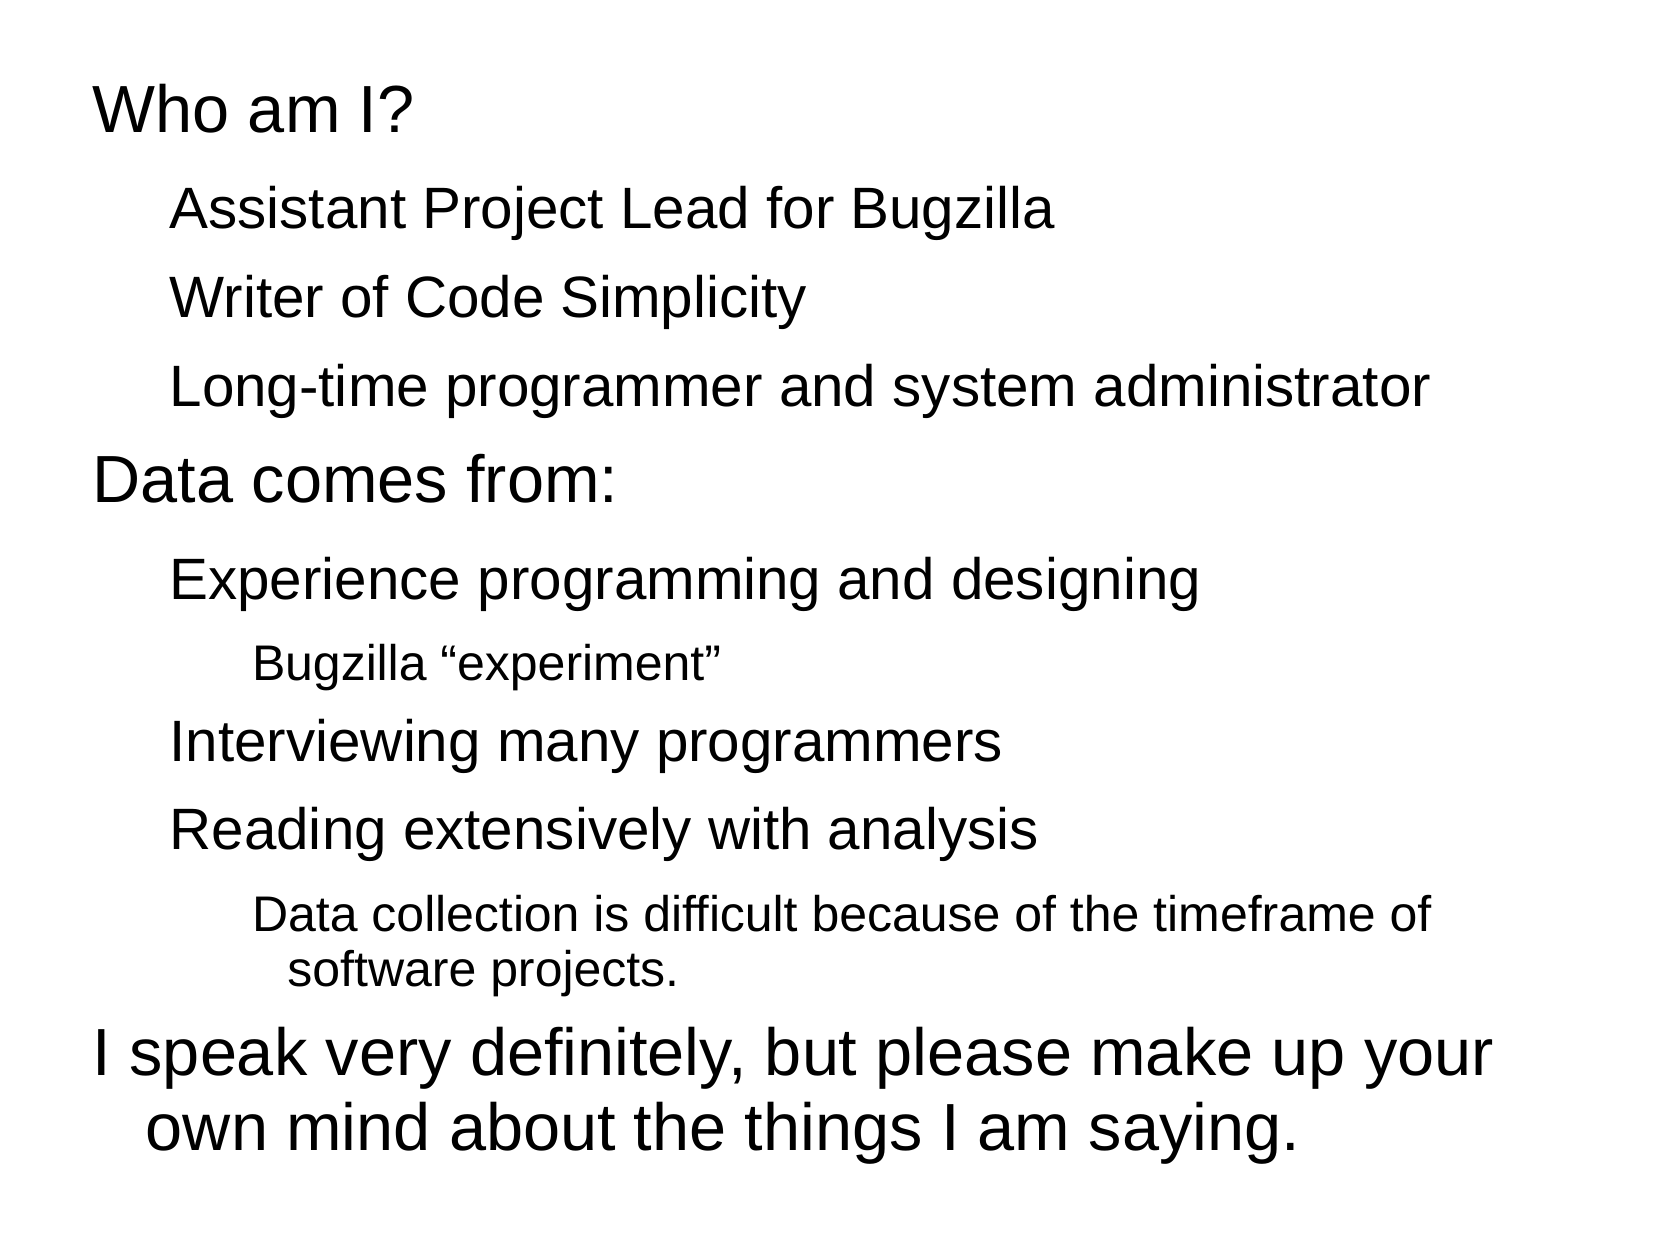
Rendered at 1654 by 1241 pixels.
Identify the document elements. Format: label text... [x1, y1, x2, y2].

list Who am I? Assistant Project Lead for Bugzilla Writer of Code Simplicity Long-time programmer and system administrator Data comes from: Experience programming and designing Bugzilla “experiment” Interviewing many programmers Reading extensively with analysis Data collection is difficult because of the timeframe of software projects. I speak very definitely, but please make up your own mind about the things I am saying. [75, 71, 1564, 1165]
